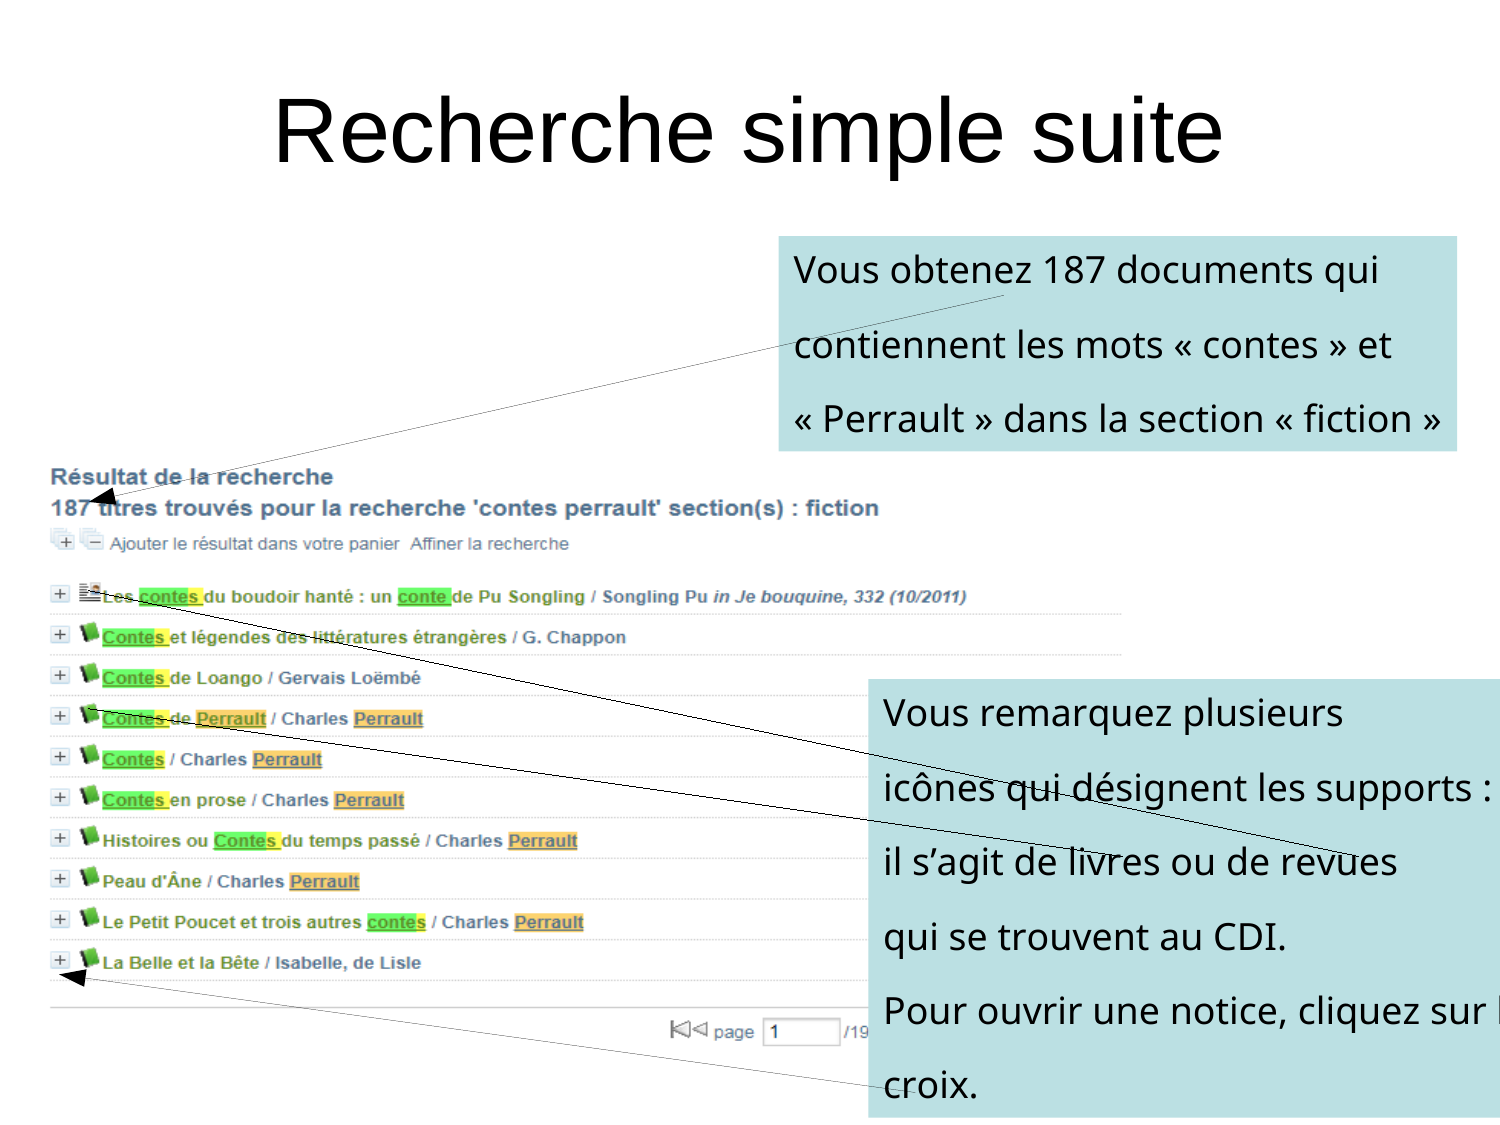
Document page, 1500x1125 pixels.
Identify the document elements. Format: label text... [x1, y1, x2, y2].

picture [29, 459, 1123, 1125]
text_box Recherche simple suite [112, 37, 1388, 225]
text_box Vous remarquez plusieurs icônes qui désignent les supports : il s’agit de livres ou de revues qui se trouvent au CDI. Pour ouvrir une notice, cliquez sur la croix. [868, 679, 1500, 1118]
text_box Vous obtenez 187 documents qui contiennent les mots « contes » et « Perrault » dans la section « fiction » [778, 236, 1458, 452]
